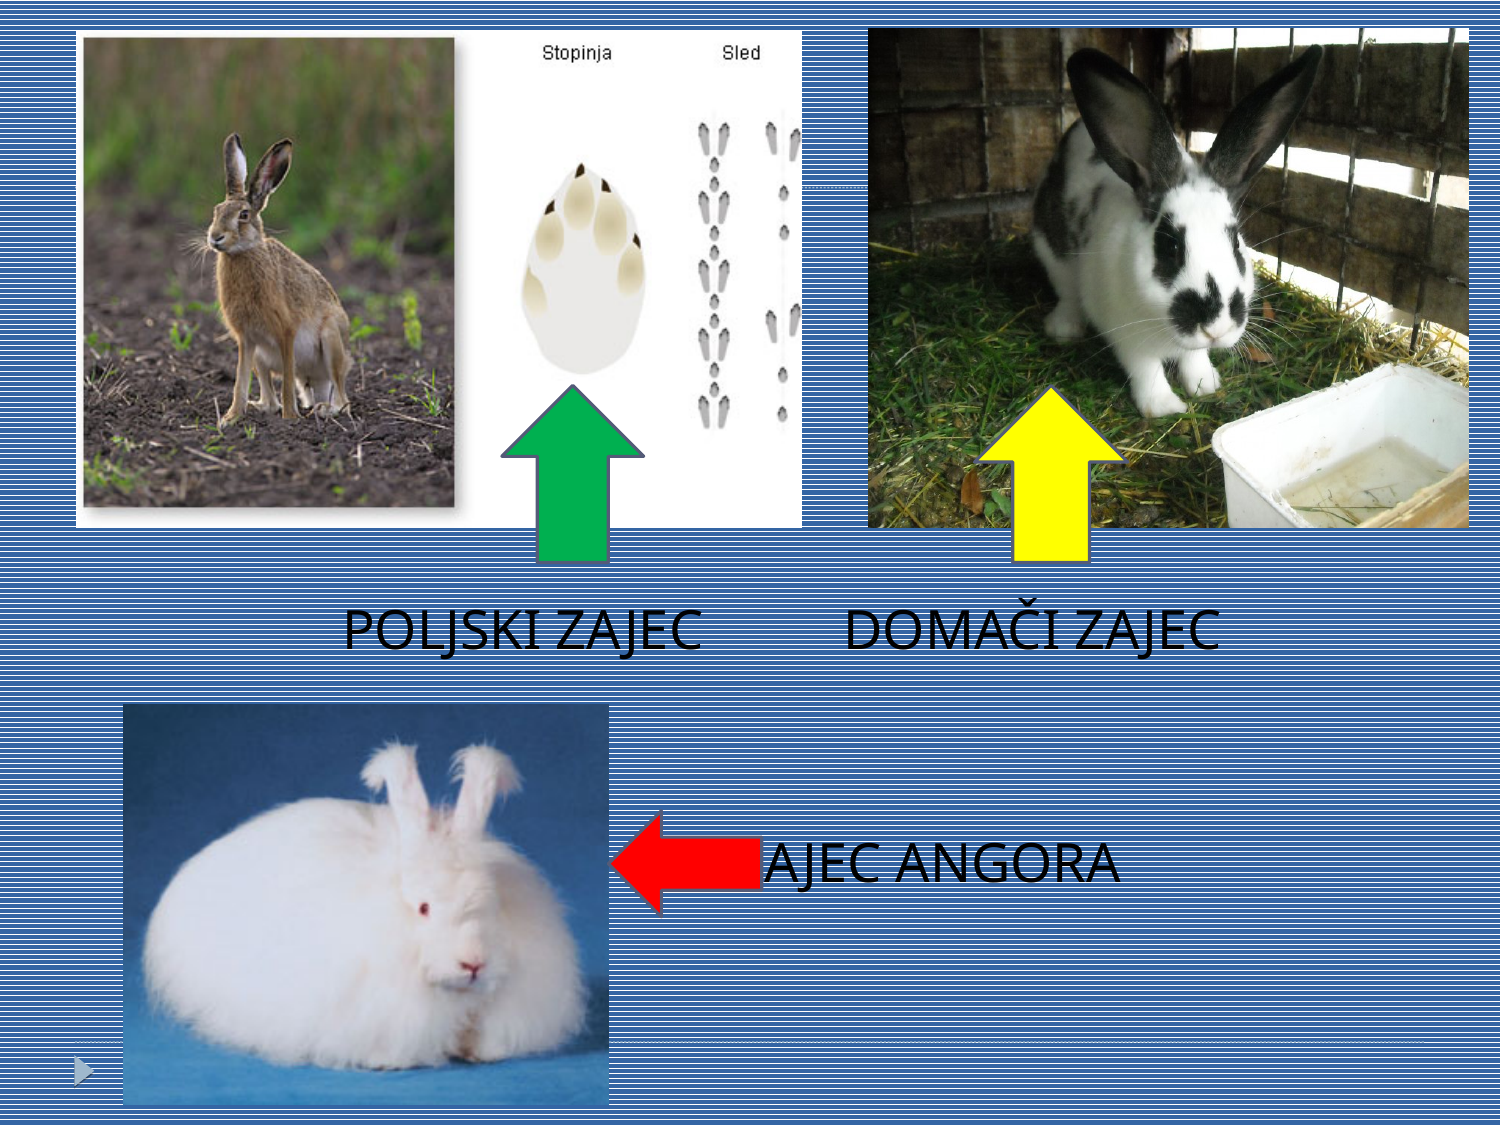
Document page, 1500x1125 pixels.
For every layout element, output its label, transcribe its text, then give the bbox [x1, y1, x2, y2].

text_box [501, 385, 644, 563]
picture [123, 704, 609, 1105]
picture [76, 30, 802, 528]
text_box [608, 810, 762, 917]
text_box [974, 385, 1128, 563]
list STOPINJA POLJ. ZAJCA DOMAČI ZAJEC POLJSKI ZAJEC DOMAČI ZAJEC ZAJEC ANGORA [75, 200, 1425, 1010]
picture [868, 28, 1469, 528]
